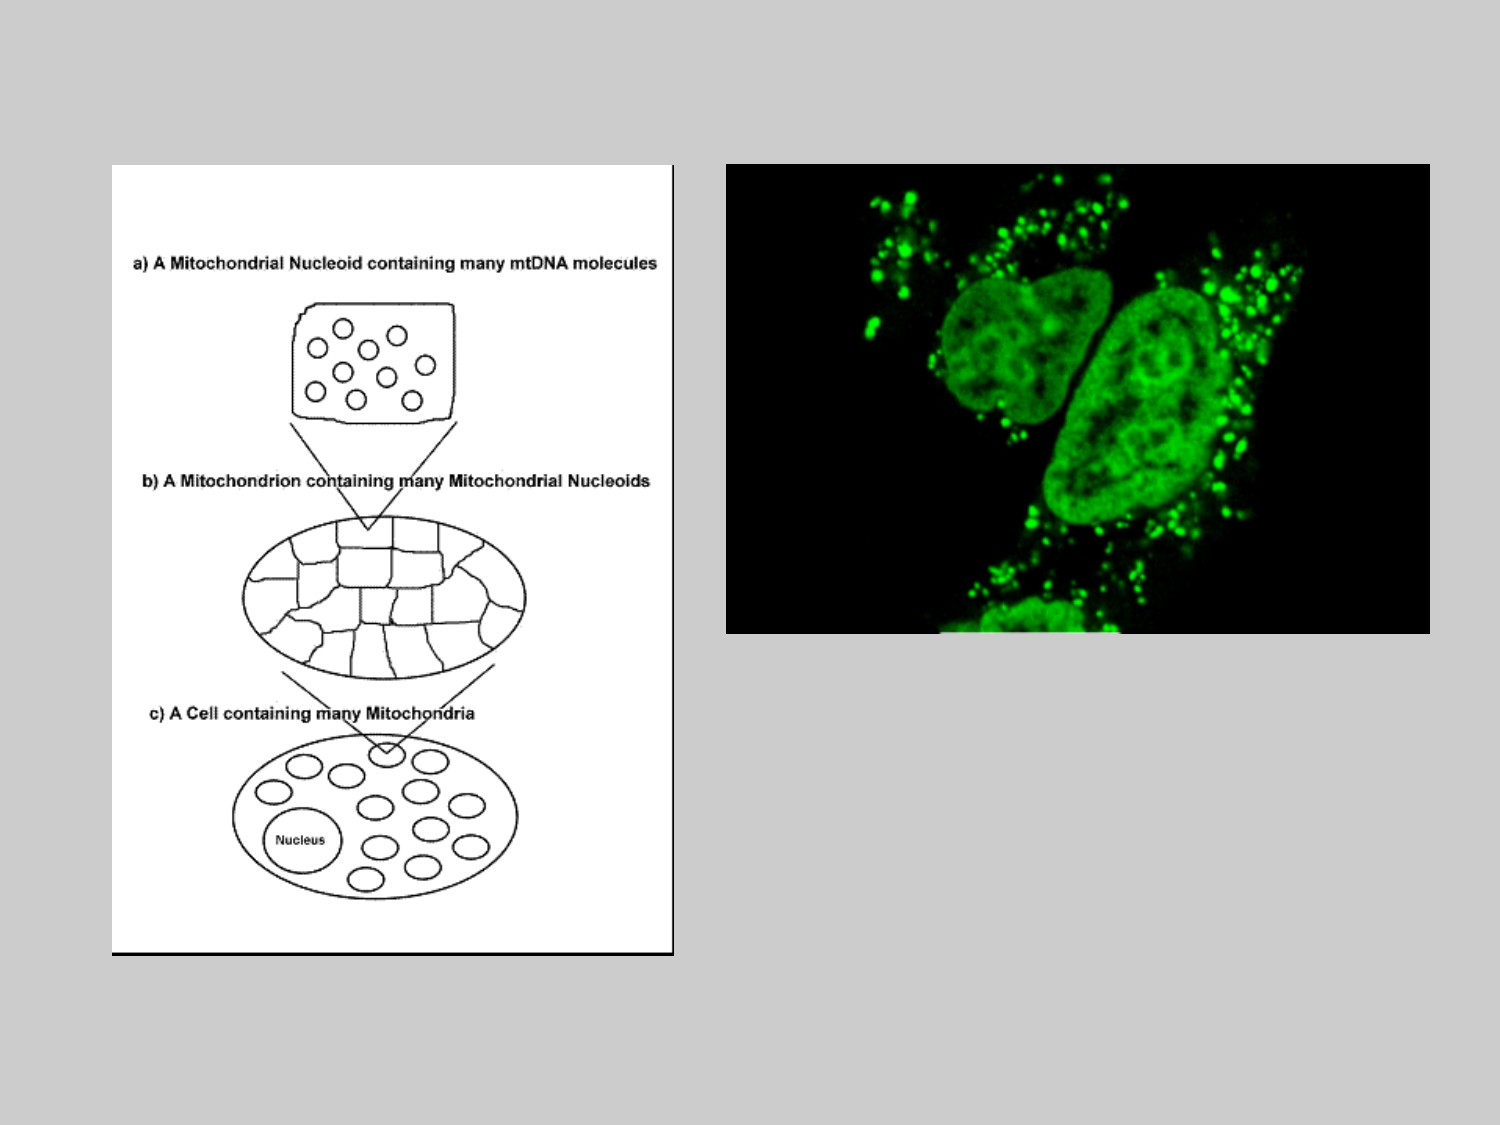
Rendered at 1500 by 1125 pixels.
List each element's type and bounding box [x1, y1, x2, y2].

picture [726, 164, 1430, 634]
picture [112, 165, 674, 956]
